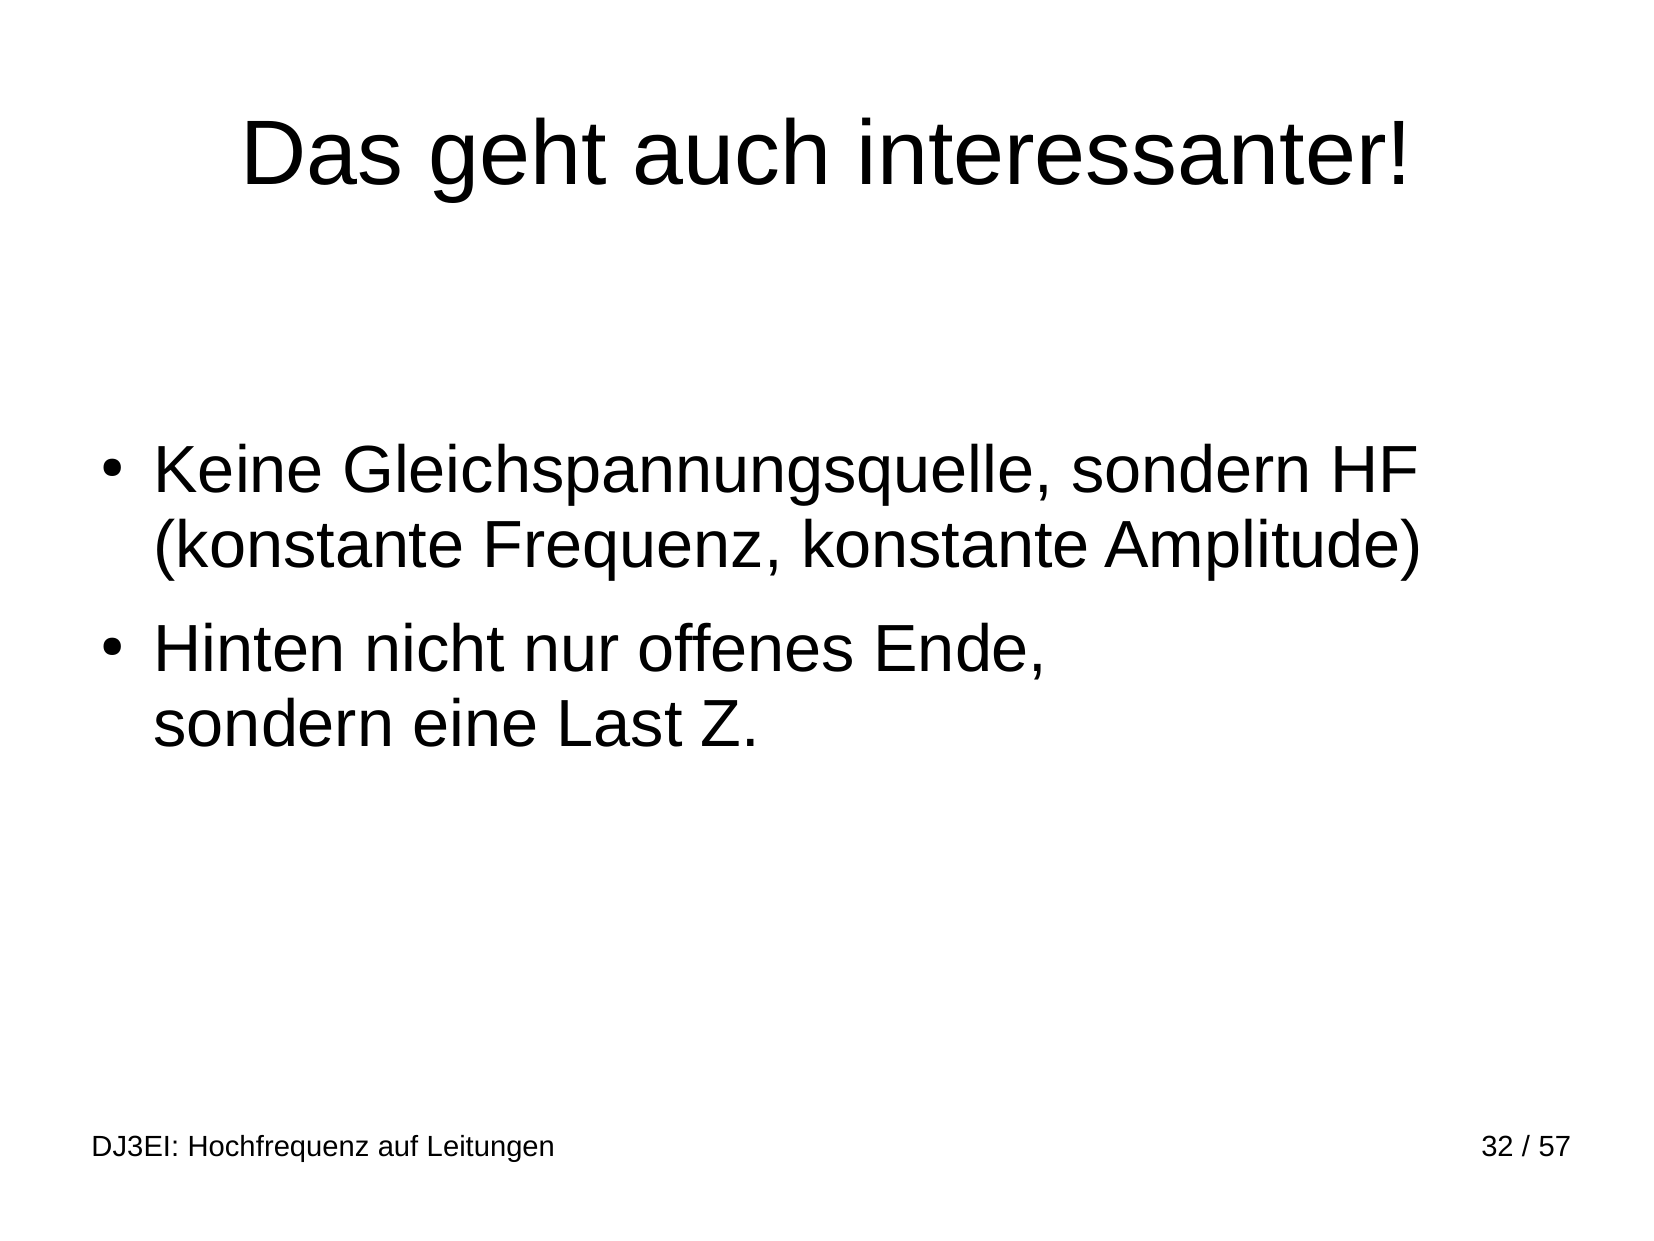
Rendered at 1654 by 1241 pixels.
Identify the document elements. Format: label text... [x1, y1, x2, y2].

list Keine Gleichspannungsquelle, sondern HF (konstante Frequenz, konstante Amplitude) Hinten nicht nur offenes Ende, sondern eine Last Z. [82, 431, 1571, 827]
title Das geht auch interessanter! [82, 49, 1571, 257]
